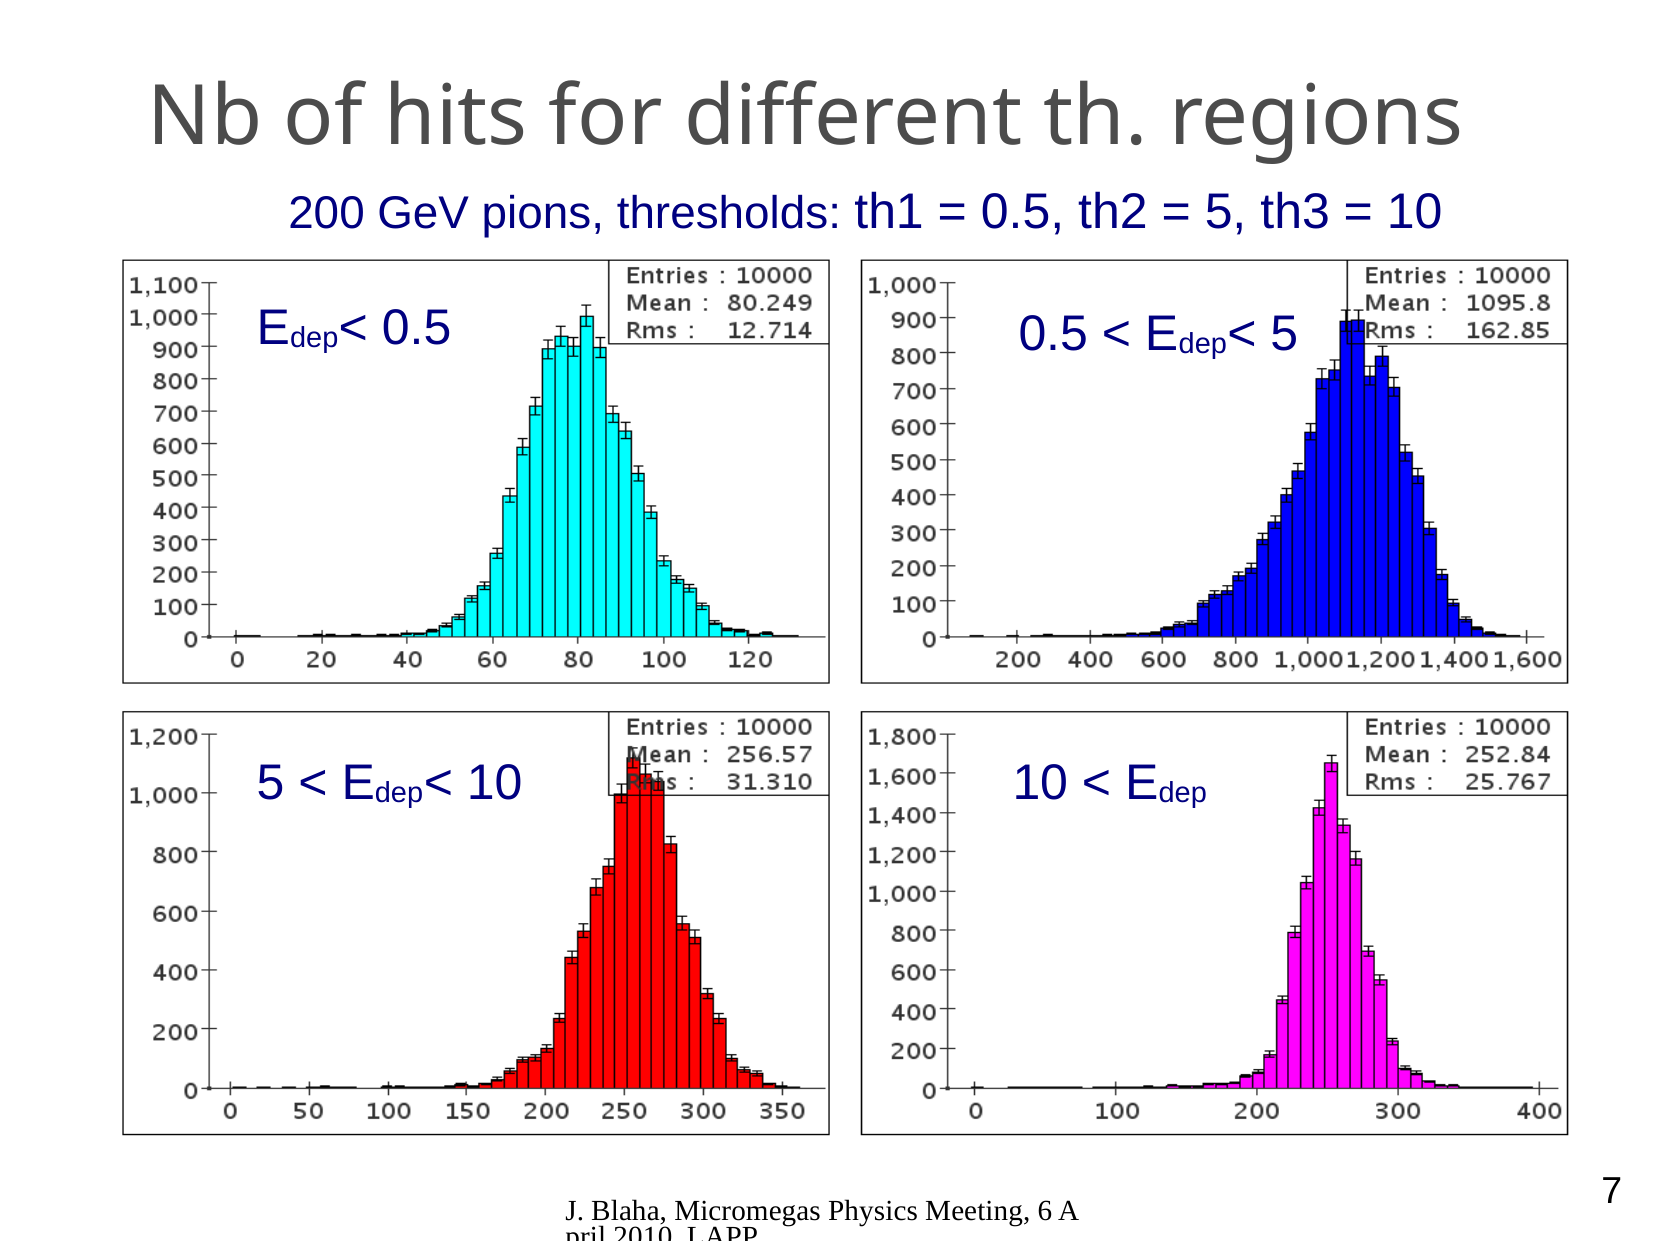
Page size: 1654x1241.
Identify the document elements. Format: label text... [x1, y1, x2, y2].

text_box 7 [1586, 1161, 1638, 1219]
text_box 5 < Edep< 10 [241, 746, 571, 834]
text_box 0.5 < Edep< 5 [1003, 297, 1332, 385]
text_box 200 GeV pions, thresholds: th1 = 0.5, th2 = 5, th3 = 10 [273, 175, 1502, 246]
text_box 10 < Edep [997, 746, 1326, 834]
text_box Edep< 0.5 [241, 291, 571, 379]
picture [107, 246, 1584, 1149]
title Nb of hits for different th. regions [0, 18, 1634, 208]
